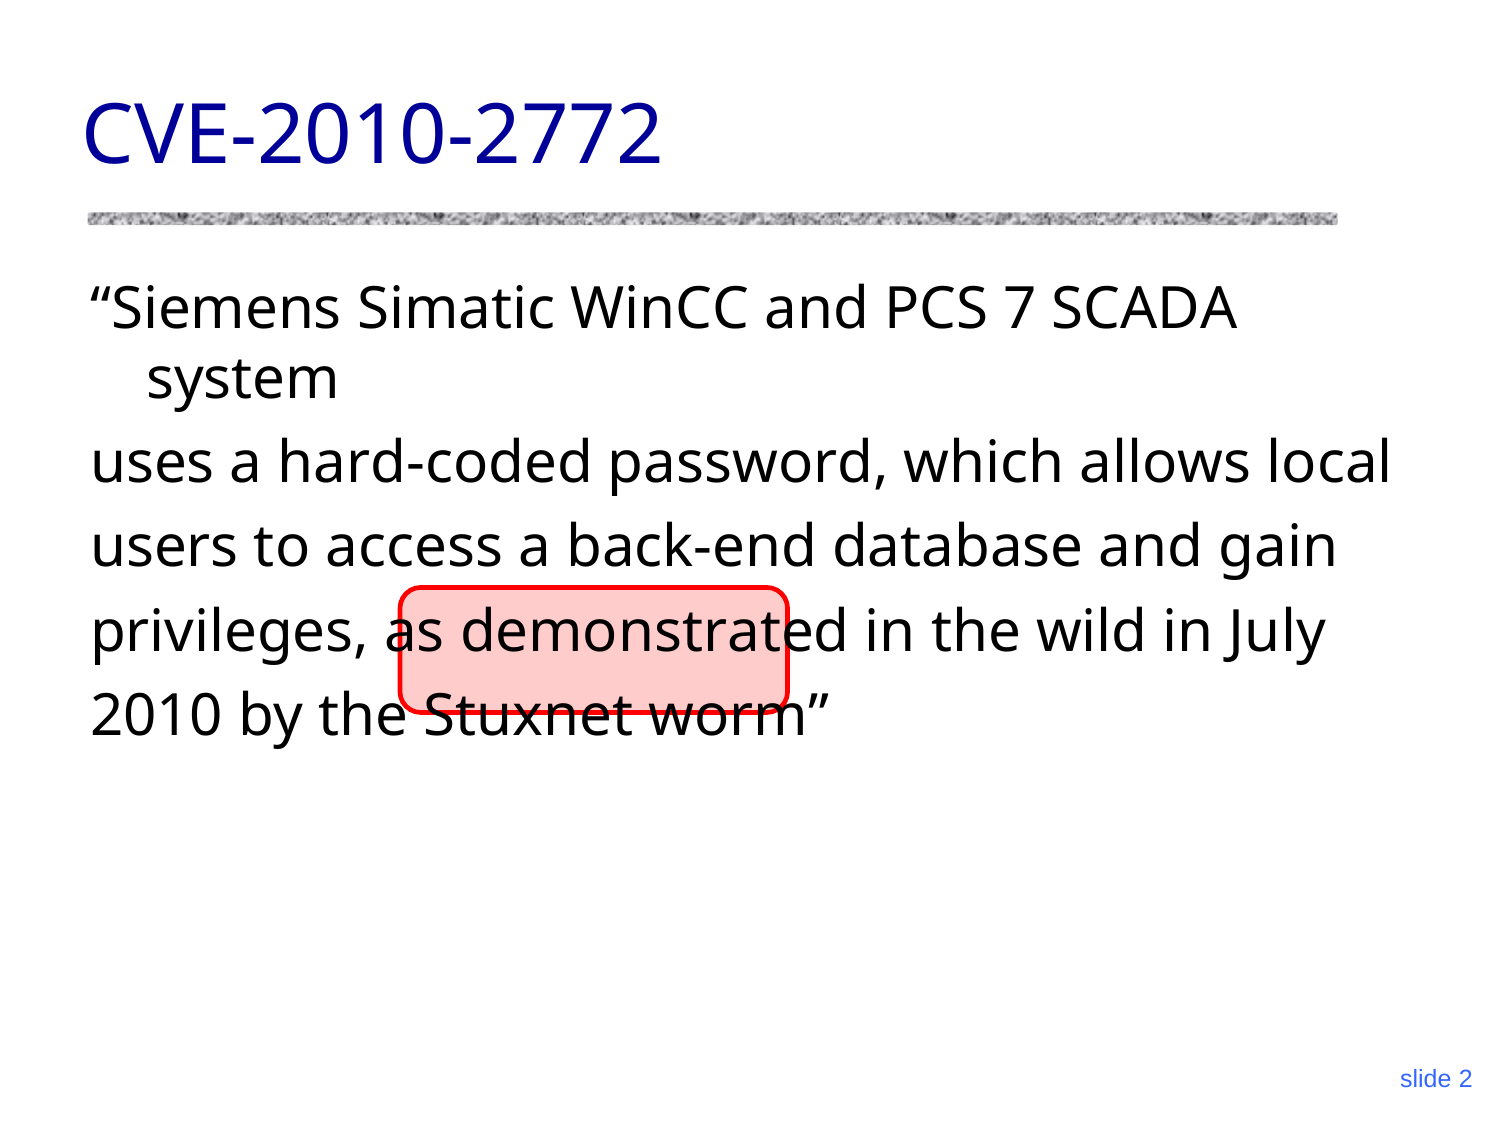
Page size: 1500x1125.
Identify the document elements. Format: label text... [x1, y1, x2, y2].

list “Siemens Simatic WinCC and PCS 7 SCADA system uses a hard-coded password, which allows local users to access a back-end database and gain privileges, as demonstrated in the wild in July 2010 by the Stuxnet worm” [74, 262, 1417, 994]
text_box slide <number> [1174, 1025, 1488, 1101]
picture [87, 212, 1338, 226]
title CVE-2010-2772 [66, 37, 1342, 188]
